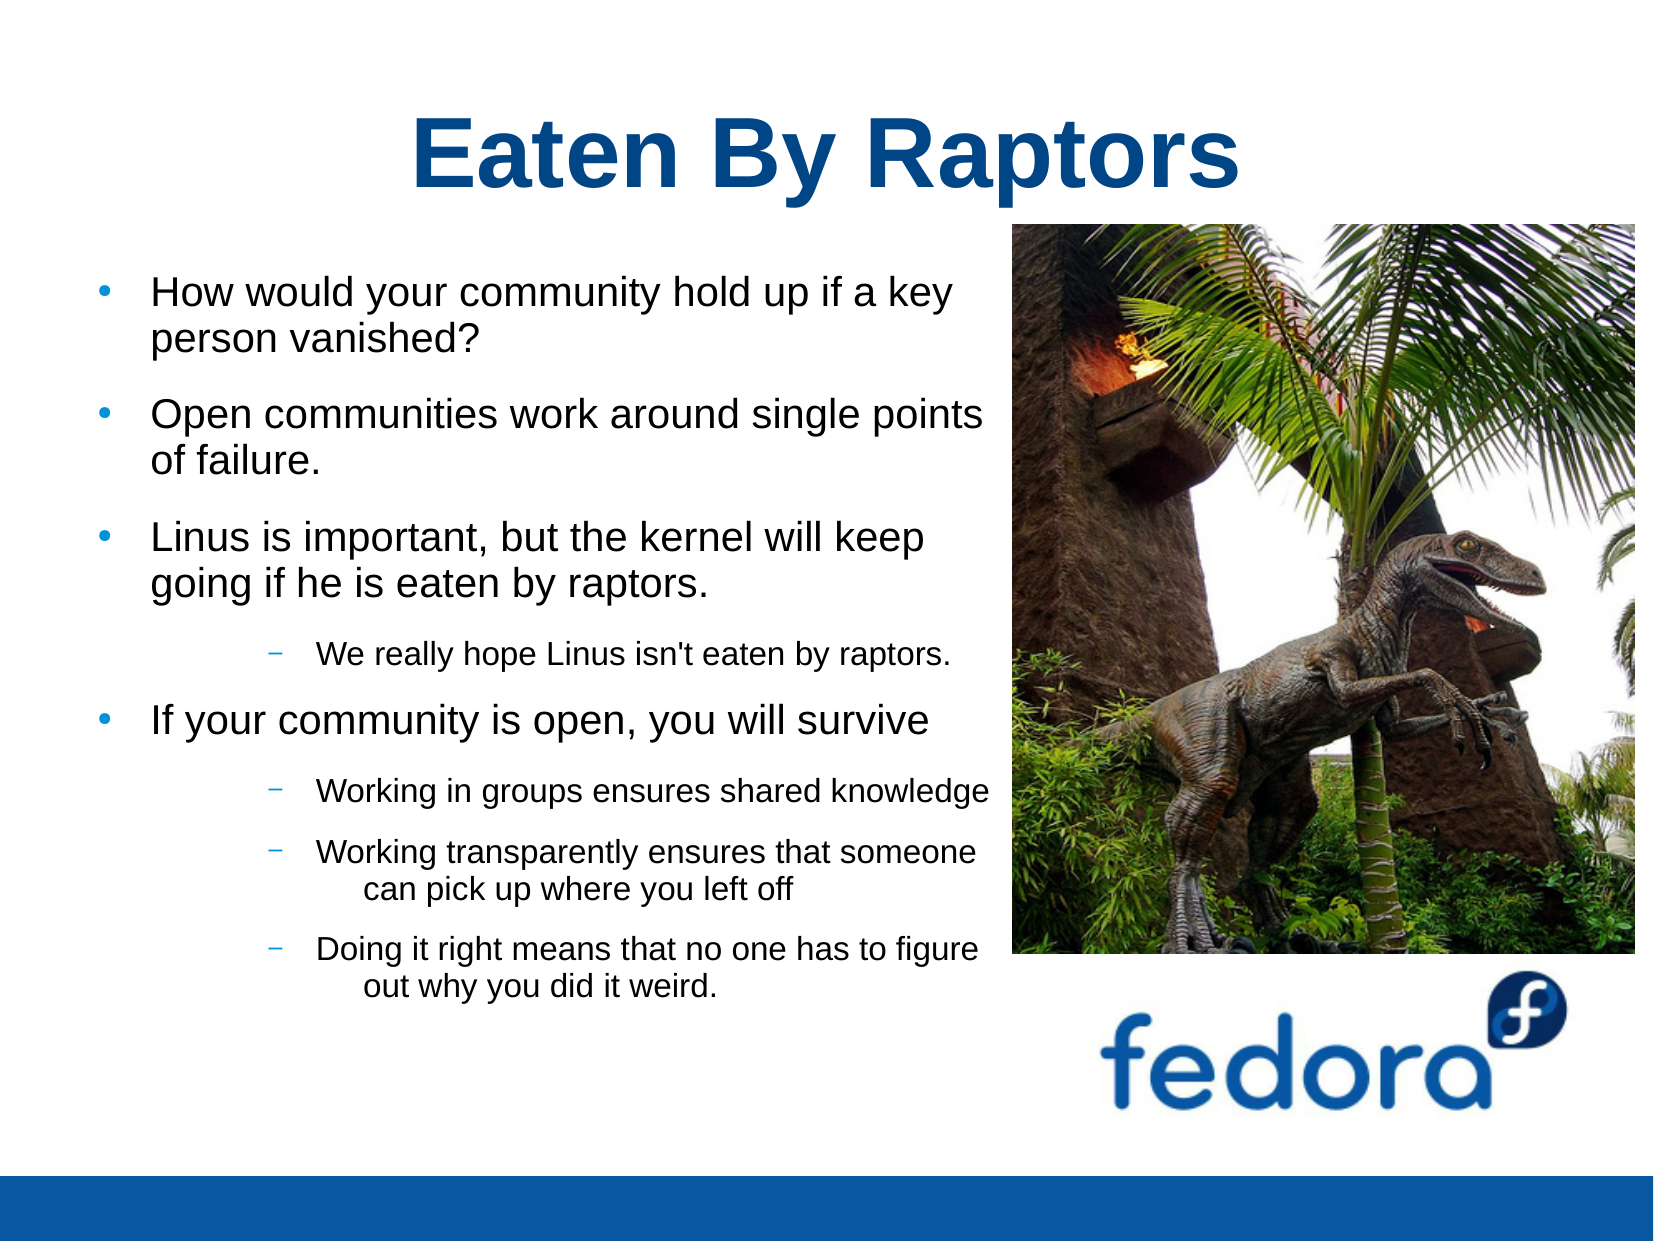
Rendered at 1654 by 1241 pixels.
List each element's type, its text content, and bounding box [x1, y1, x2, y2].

title Eaten By Raptors [82, 49, 1571, 257]
list How would your community hold up if a key person vanished? Open communities work around single points of failure. Linus is important, but the kernel will keep going if he is eaten by raptors. We really hope Linus isn't eaten by raptors. If your community is open, you will survive Working in groups ensures shared knowledge Working transparently ensures that someone can pick up where you left off Doing it right means that no one has to figure out why you did it weird. [79, 268, 1013, 1088]
picture [0, 0, 1654, 1241]
